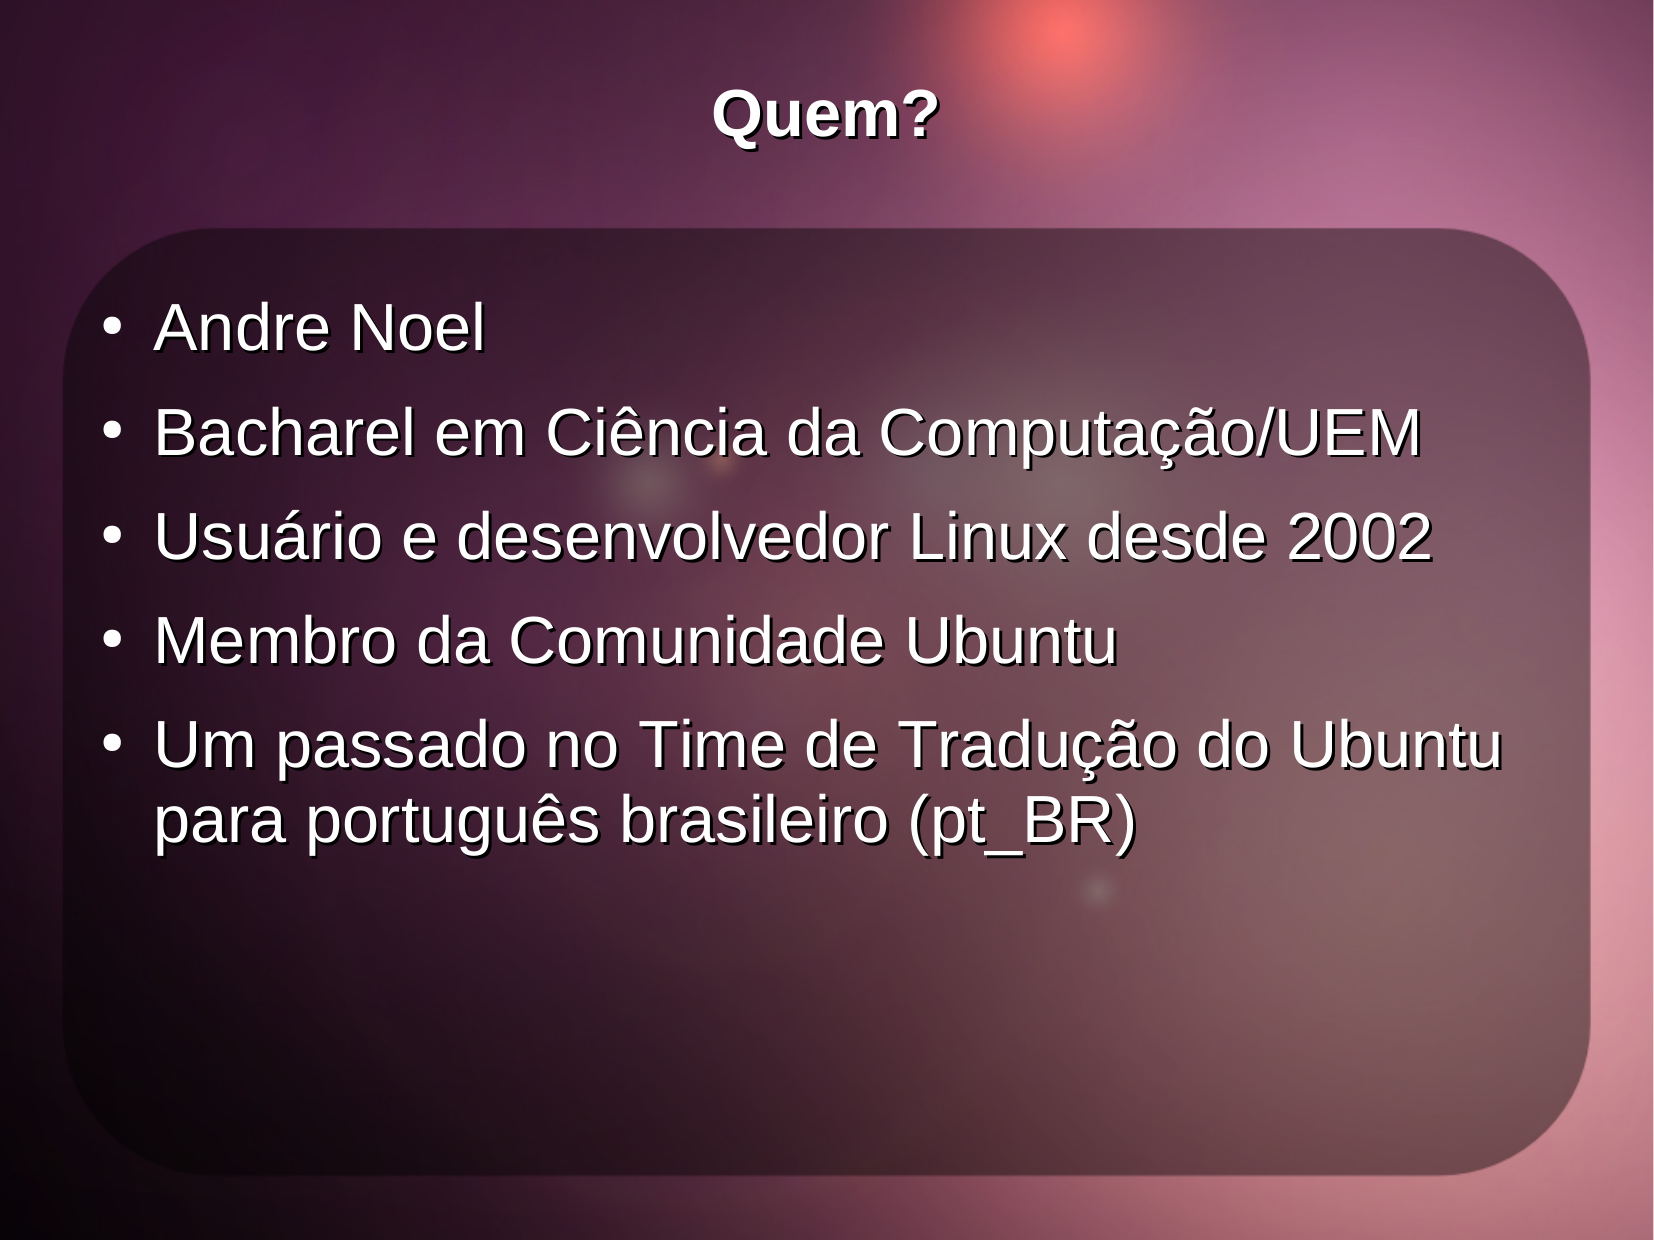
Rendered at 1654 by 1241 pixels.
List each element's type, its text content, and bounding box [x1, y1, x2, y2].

title Quem? [59, 49, 1595, 178]
list Andre Noel Bacharel em Ciência da Computação/UEM Usuário e desenvolvedor Linux desde 2002 Membro da Comunidade Ubuntu Um passado no Time de Tradução do Ubuntu para português brasileiro (pt_BR) [82, 290, 1571, 1109]
picture [0, 0, 1654, 1240]
